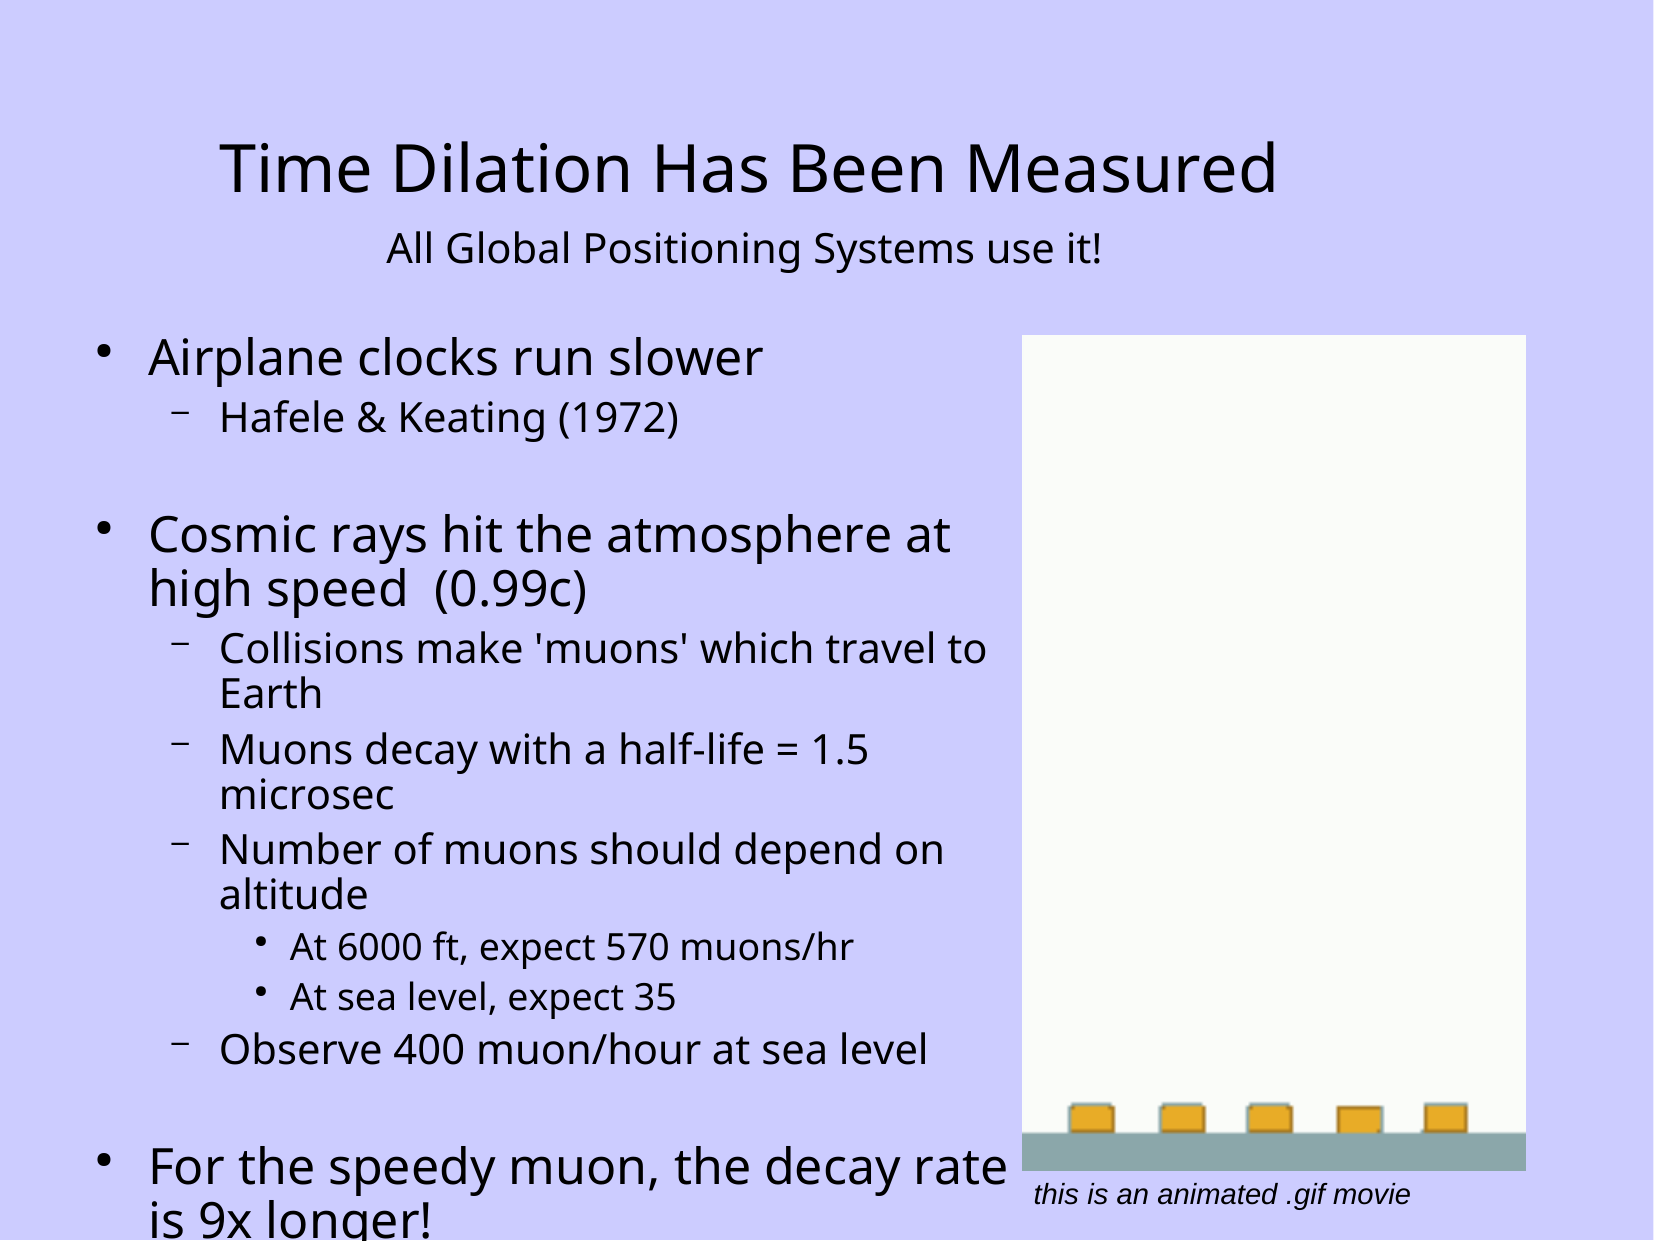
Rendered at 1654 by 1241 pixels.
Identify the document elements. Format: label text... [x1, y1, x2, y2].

title Time Dilation Has Been Measured All Global Positioning Systems use it! [112, 99, 1388, 288]
text_box this is an animated .gif movie [1033, 1177, 1412, 1211]
list Airplane clocks run slower Hafele & Keating (1972) Cosmic rays hit the atmosphere at high speed (0.99c) Collisions make 'muons' which travel to Earth Muons decay with a half-life = 1.5 microsec Number of muons should depend on altitude At 6000 ft, expect 570 muons/hr At sea level, expect 35 Observe 400 muon/hour at sea level For the speedy muon, the decay rate is 9x longer! [62, 324, 1026, 1147]
picture [1022, 335, 1526, 1171]
